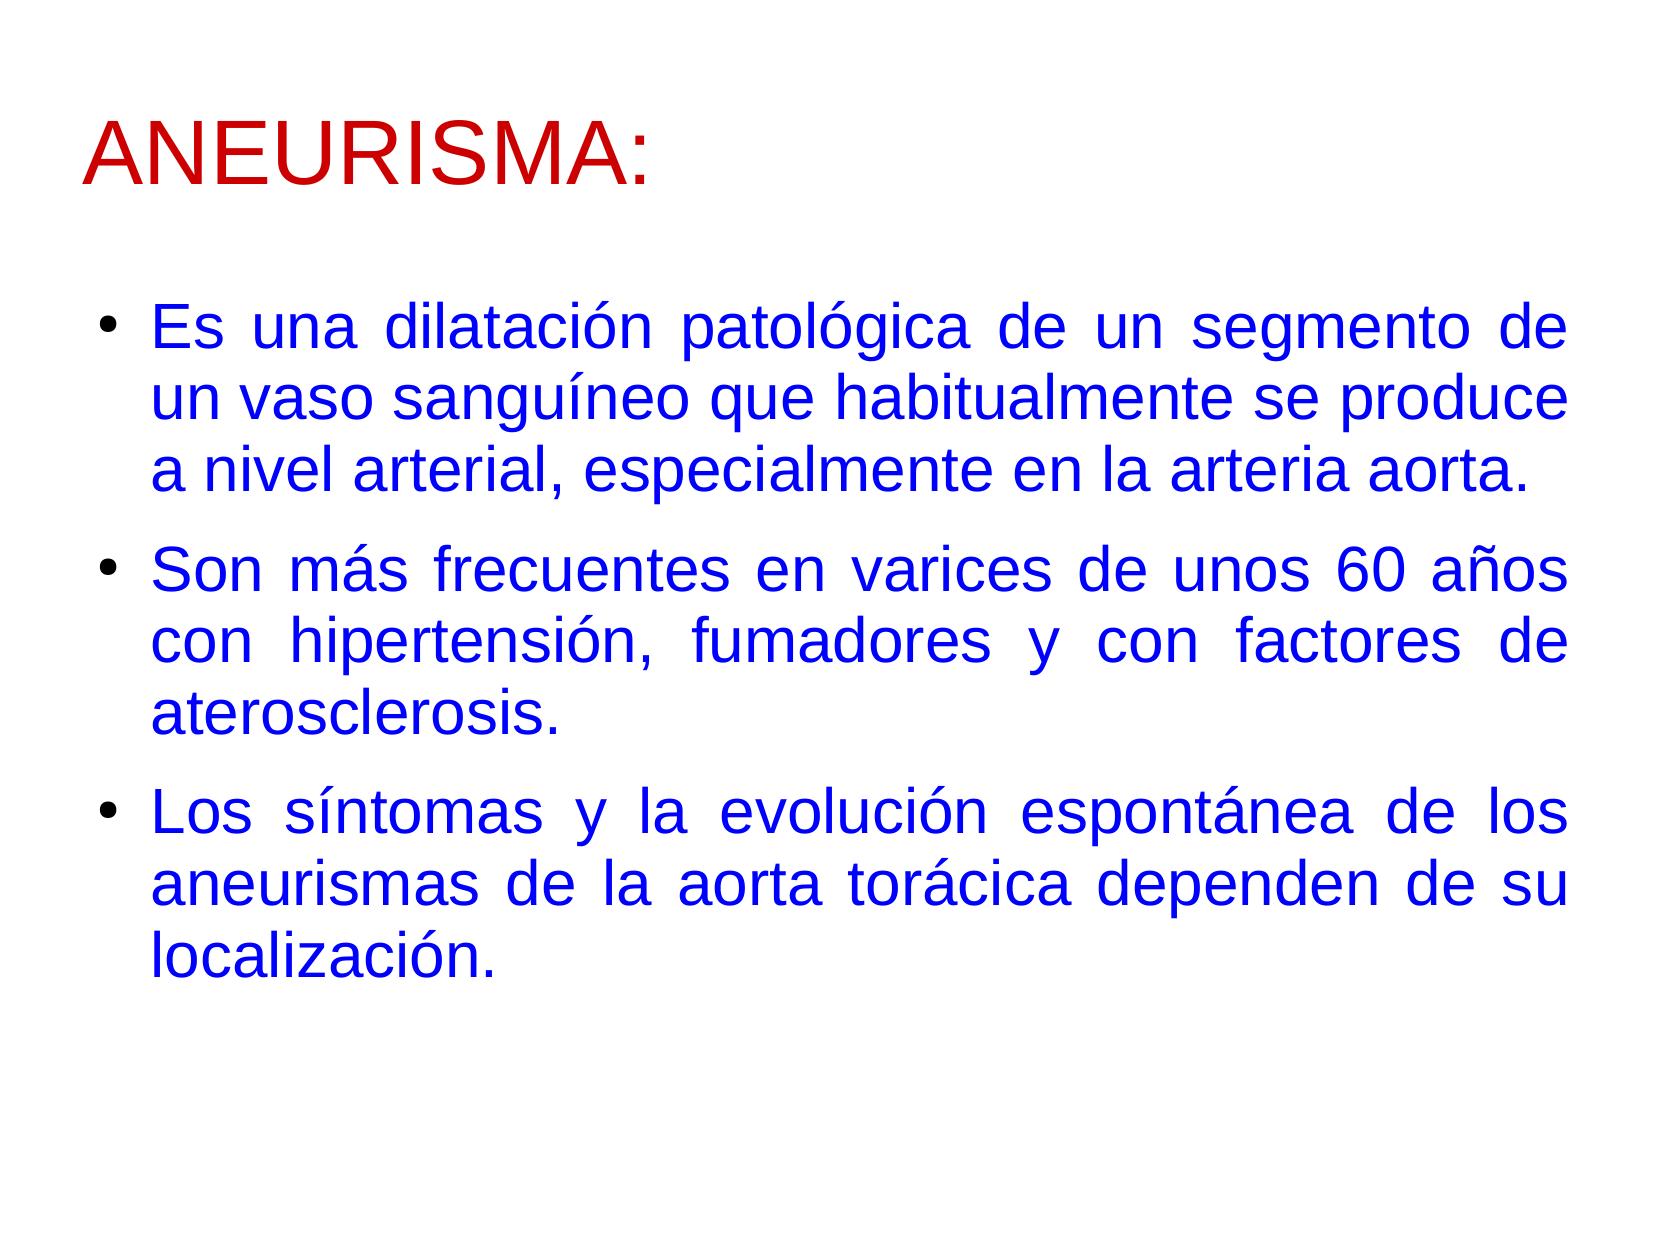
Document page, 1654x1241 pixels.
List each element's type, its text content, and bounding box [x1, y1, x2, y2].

title ANEURISMA: [82, 49, 1571, 257]
list Es una dilatación patológica de un segmento de un vaso sanguíneo que habitualmente se produce a nivel arterial, especialmente en la arteria aorta. Son más frecuentes en varices de unos 60 años con hipertensión, fumadores y con factores de aterosclerosis. Los síntomas y la evolución espontánea de los aneurismas de la aorta torácica dependen de su localización. [82, 290, 1571, 1010]
